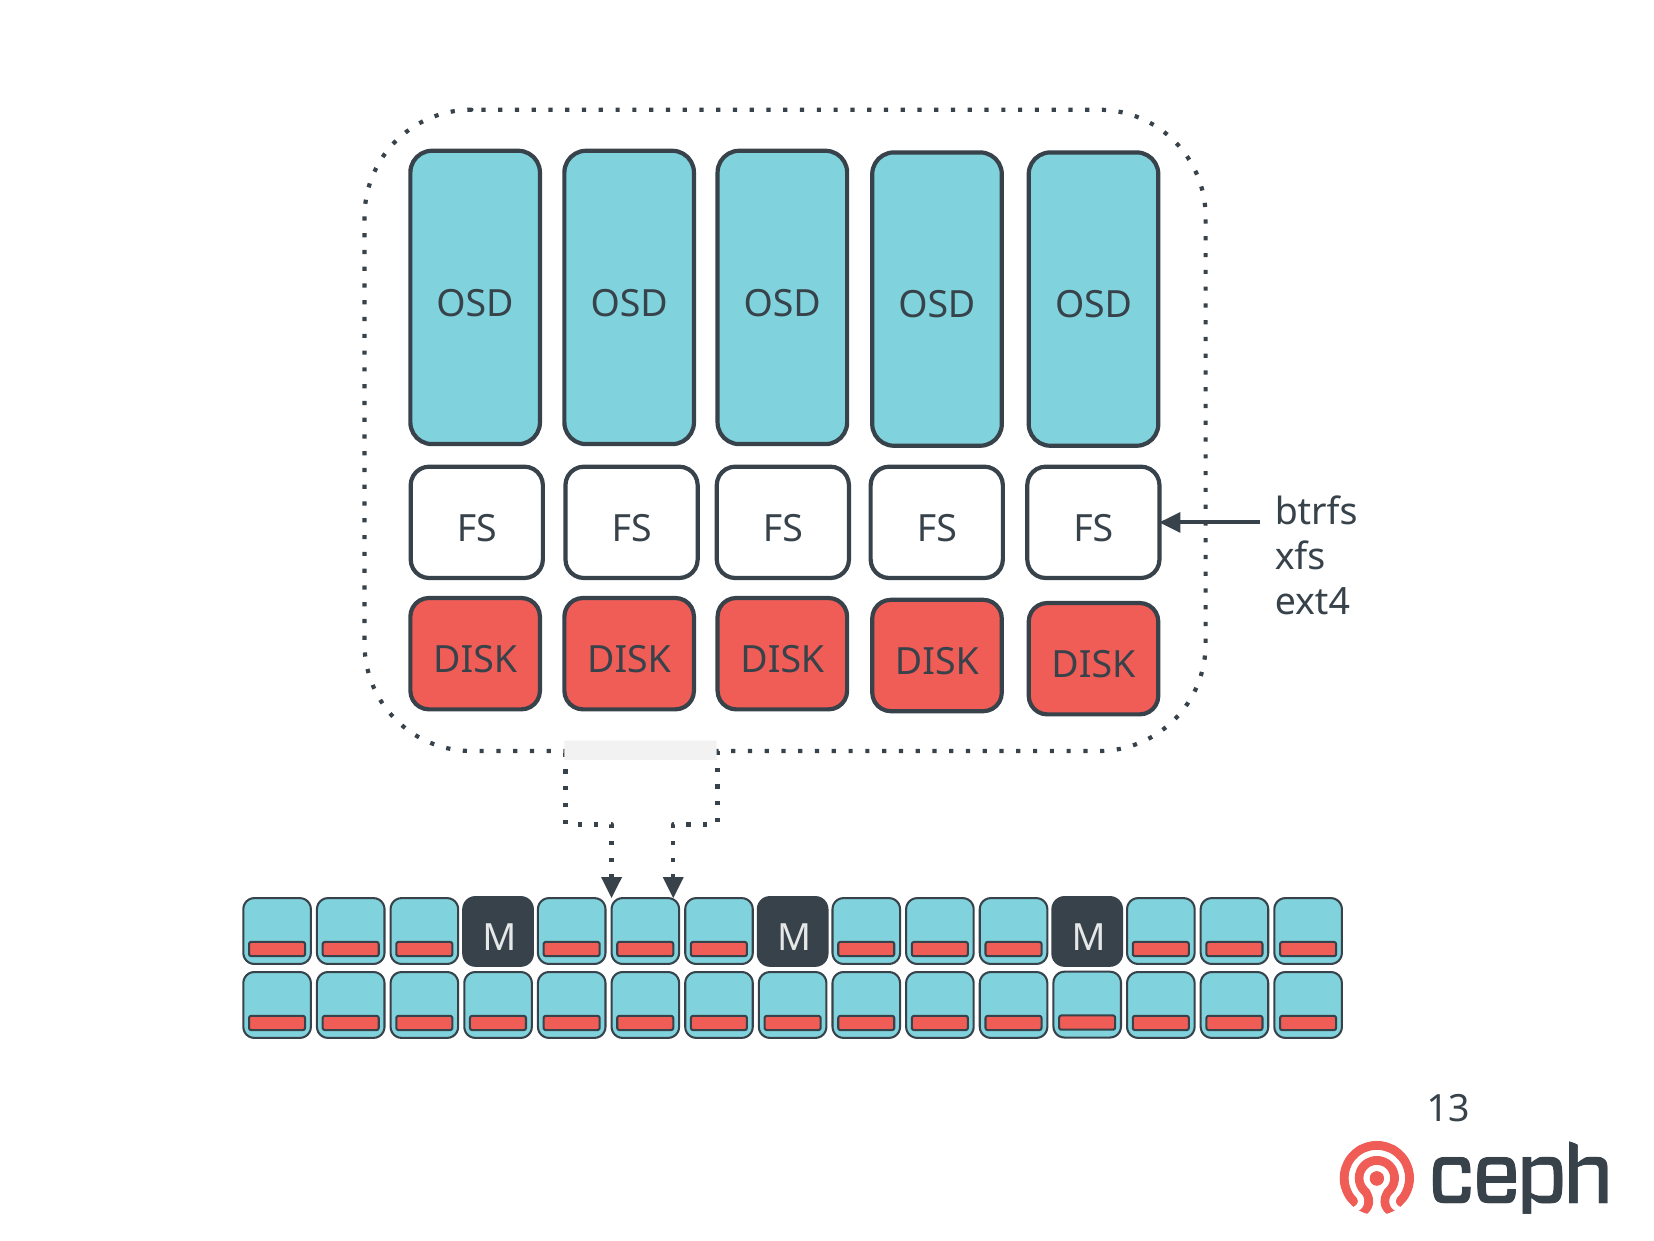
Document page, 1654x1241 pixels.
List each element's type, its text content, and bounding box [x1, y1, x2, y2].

text_box FS [410, 466, 543, 579]
text_box [1127, 898, 1195, 964]
picture [1293, 1095, 1654, 1241]
text_box [390, 898, 459, 964]
text_box [979, 972, 1048, 1038]
text_box btrfs xfs ext4 [1259, 472, 1373, 630]
text_box OSD [872, 152, 1002, 446]
text_box [1127, 972, 1195, 1038]
text_box M [464, 898, 532, 965]
text_box [537, 972, 606, 1038]
text_box [906, 898, 974, 964]
text_box DISK [410, 597, 540, 710]
text_box [979, 898, 1048, 964]
text_box [611, 972, 680, 1038]
text_box DISK [1028, 603, 1159, 715]
text_box FS [716, 466, 849, 579]
text_box [758, 972, 827, 1038]
text_box [685, 972, 753, 1038]
text_box DISK [717, 597, 848, 710]
text_box [243, 898, 311, 964]
text_box OSD [564, 150, 694, 445]
text_box OSD [410, 150, 540, 445]
text_box [1200, 898, 1269, 964]
text_box [832, 972, 901, 1038]
text_box [906, 972, 974, 1038]
text_box M [1053, 898, 1121, 965]
text_box FS [870, 466, 1003, 579]
text_box [685, 898, 753, 964]
text_box [1274, 898, 1342, 964]
text_box [464, 972, 532, 1038]
text_box OSD [717, 150, 848, 445]
text_box [1200, 972, 1269, 1038]
text_box [243, 972, 311, 1038]
text_box [832, 898, 901, 964]
text_box [316, 898, 385, 964]
text_box DISK [564, 597, 694, 710]
text_box M [758, 898, 827, 965]
text_box [390, 972, 459, 1038]
text_box DISK [872, 599, 1002, 712]
text_box FS [1027, 466, 1160, 579]
text_box [1053, 971, 1121, 1038]
text_box OSD [1028, 152, 1159, 446]
text_box [316, 972, 385, 1038]
text_box [537, 898, 606, 964]
text_box [611, 898, 680, 964]
text_box [564, 740, 717, 760]
text_box FS [565, 466, 698, 579]
text_box [1274, 972, 1342, 1038]
slide_number <number> [1411, 1068, 1500, 1129]
